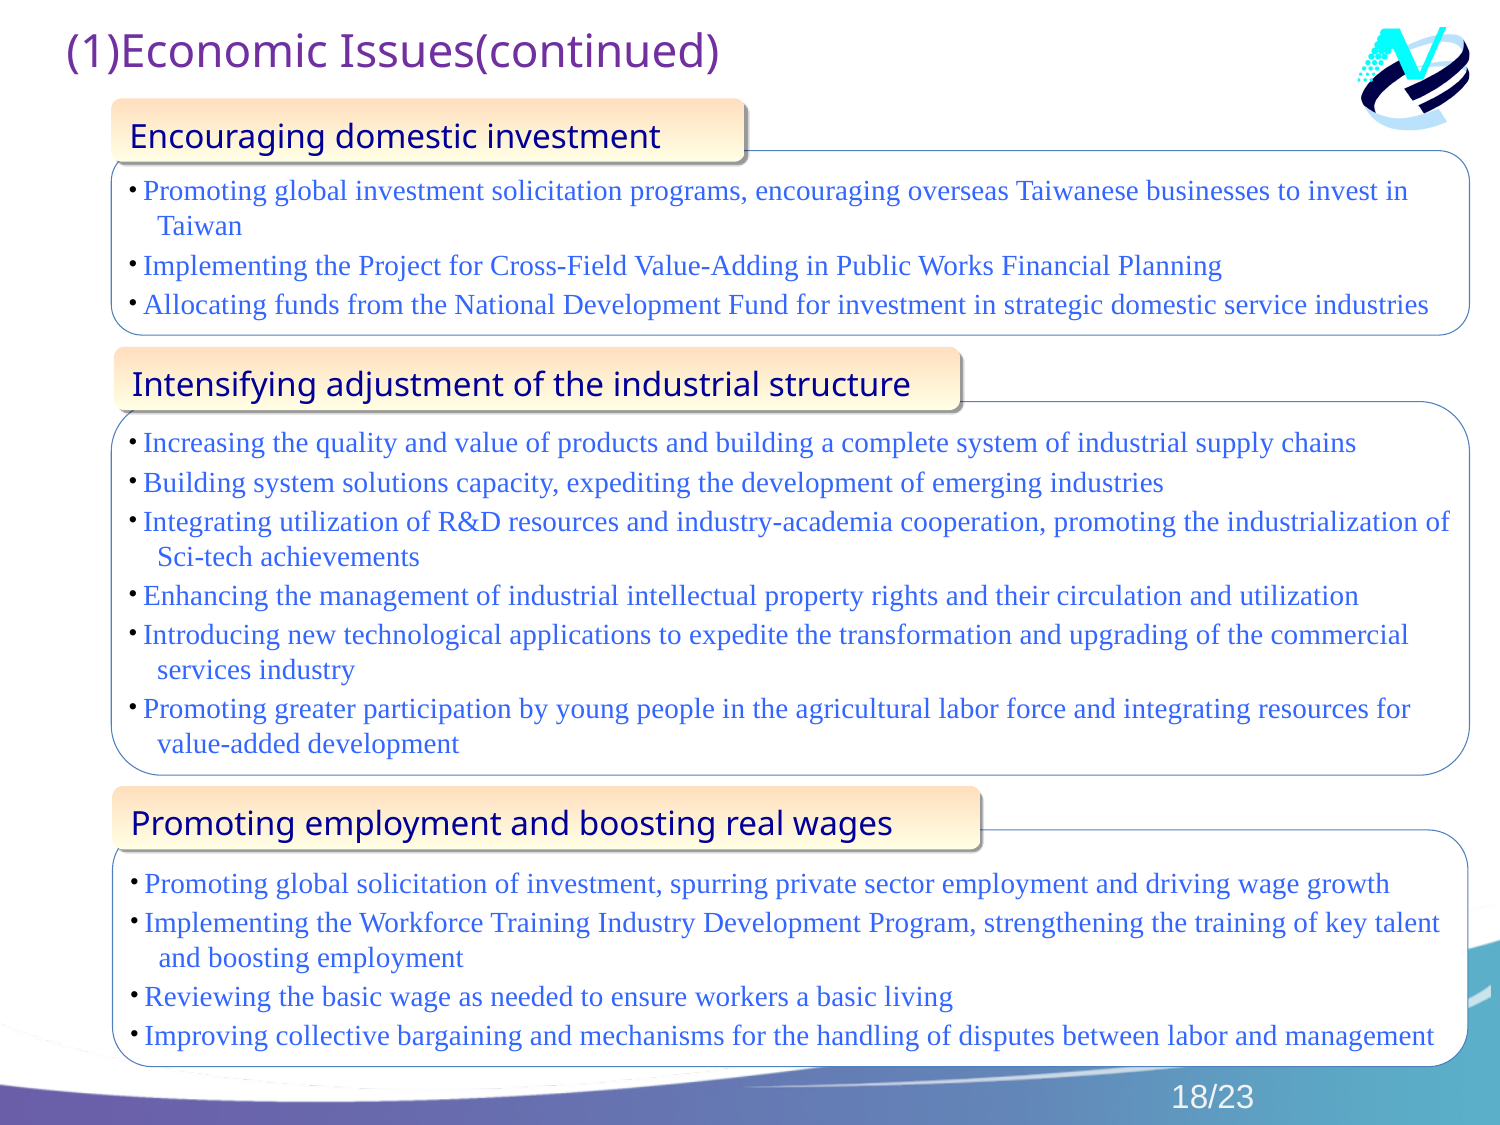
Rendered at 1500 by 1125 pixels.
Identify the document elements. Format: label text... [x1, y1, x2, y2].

text_box [116, 150, 1465, 164]
text_box [561, 1032, 567, 1044]
text_box Promoting global investment solicitation programs, encouraging overseas Taiwanese businesses to invest in Taiwan Implementing the Project for Cross-Field Value-Adding in Public Works Financial Planning Allocating funds from the National Development Fund for investment in strategic domestic service industries [114, 164, 1473, 289]
text_box [111, 168, 1470, 336]
text_box Intensifying adjustment of the industrial structure [113, 346, 961, 411]
text_box [1066, 1033, 1073, 1044]
text_box [401, 1033, 408, 1044]
text_box Promoting global solicitation of investment, spurring private sector employment and driving wage growth Implementing the Workforce Training Industry Development Program, strengthening the training of key talent and boosting employment Reviewing the basic wage as needed to ensure workers a basic living Improving collective bargaining and mechanisms for the handling of disputes between labor and management [115, 856, 1471, 1026]
text_box [862, 1032, 868, 1044]
text_box Promoting employment and boosting real wages [112, 786, 981, 850]
text_box [126, 401, 1455, 416]
text_box [112, 829, 1468, 1067]
text_box [1192, 1033, 1199, 1044]
text_box [111, 435, 1470, 776]
text_box (1)Economic Issues(continued) [0, 21, 1495, 85]
text_box [962, 1032, 968, 1044]
text_box [1266, 1032, 1272, 1044]
text_box Increasing the quality and value of products and building a complete system of industrial supply chains Building system solutions capacity, expediting the development of emerging industries Integrating utilization of R&D resources and industry-academia cooperation, promoting the industrialization of Sci-tech achievements Enhancing the management of industrial intellectual property rights and their circulation and utilization Introducing new technological applications to expedite the transformation and upgrading of the commercial services industry Promoting greater participation by young people in the agricultural labor force and integrating resources for value-added development [114, 416, 1473, 688]
text_box Encouraging domestic investment [111, 98, 745, 162]
